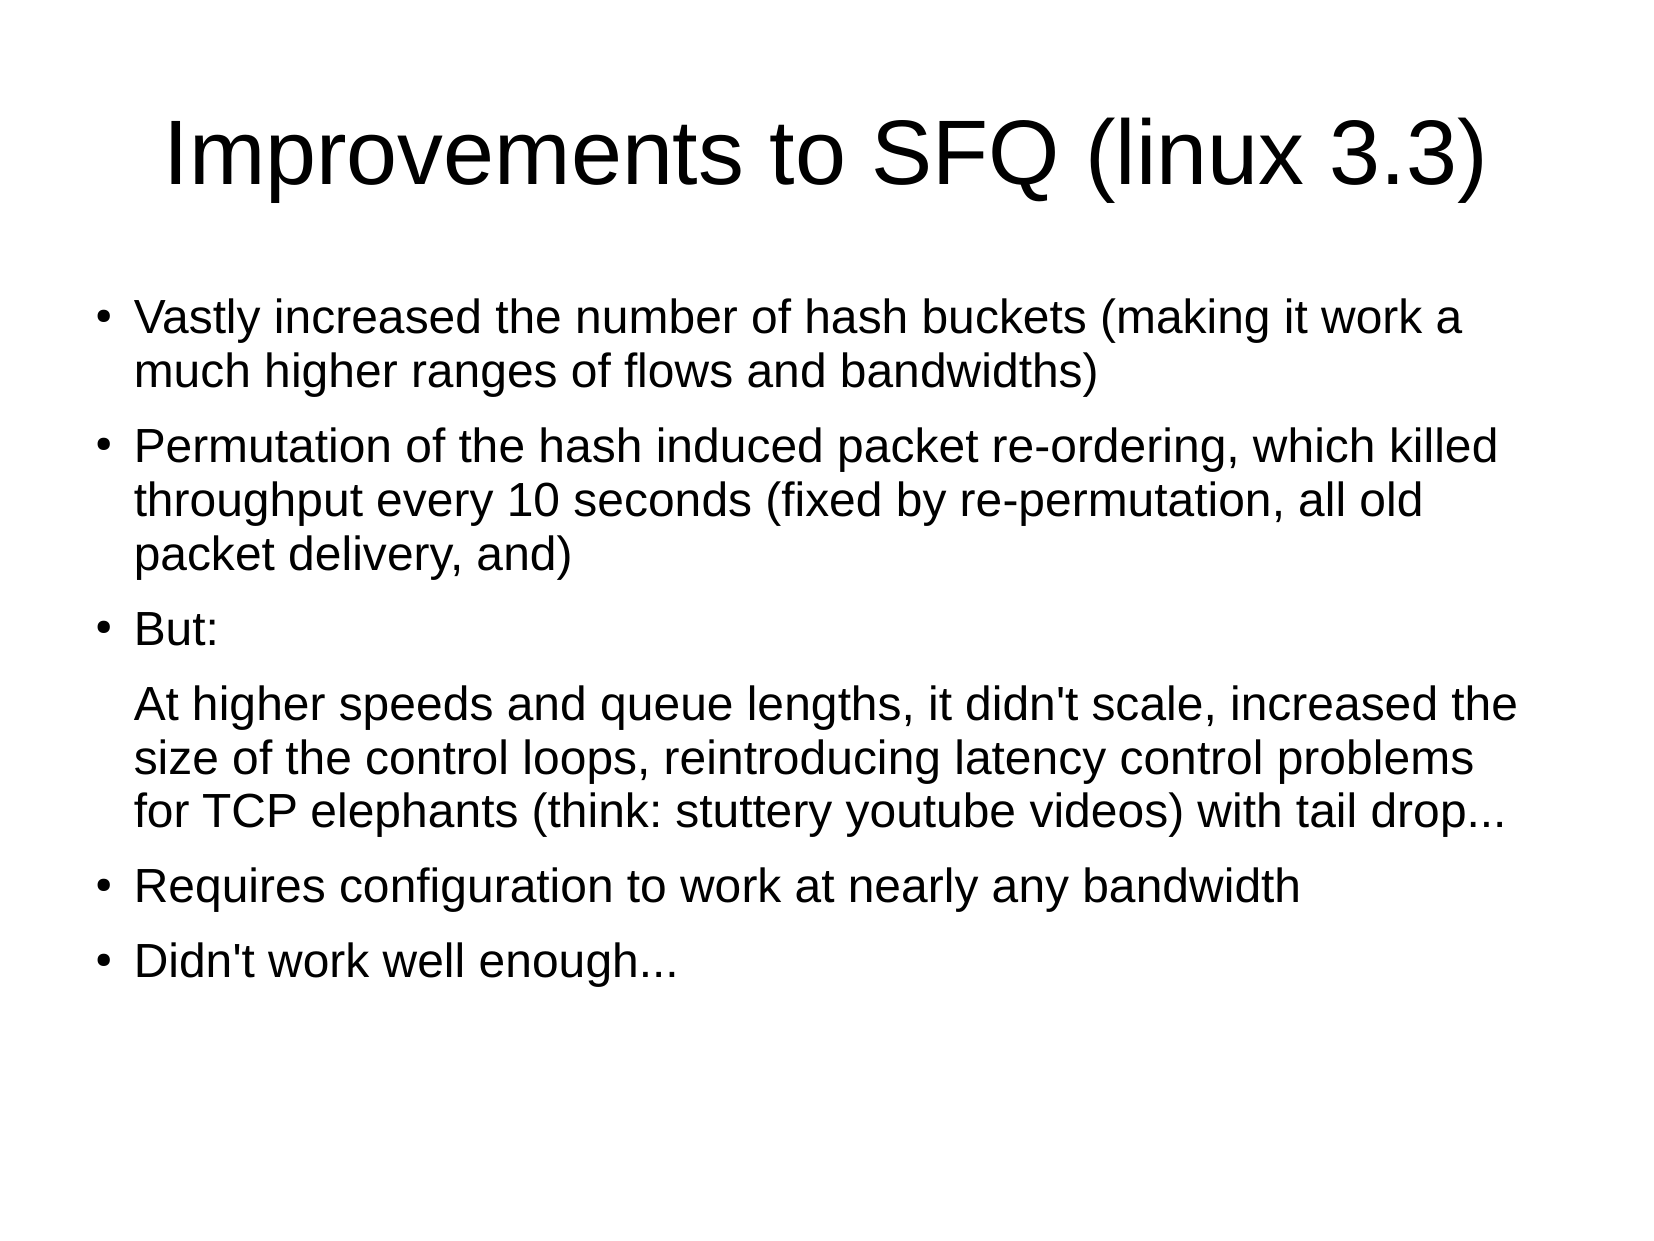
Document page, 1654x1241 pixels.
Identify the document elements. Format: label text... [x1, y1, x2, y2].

title Improvements to SFQ (linux 3.3) [82, 49, 1571, 257]
list Vastly increased the number of hash buckets (making it work a much higher ranges of flows and bandwidths) Permutation of the hash induced packet re-ordering, which killed throughput every 10 seconds (fixed by re-permutation, all old packet delivery, and) But: At higher speeds and queue lengths, it didn't scale, increased the size of the control loops, reintroducing latency control problems for TCP elephants (think: stuttery youtube videos) with tail drop... Requires configuration to work at nearly any bandwidth Didn't work well enough... [82, 290, 1538, 1010]
